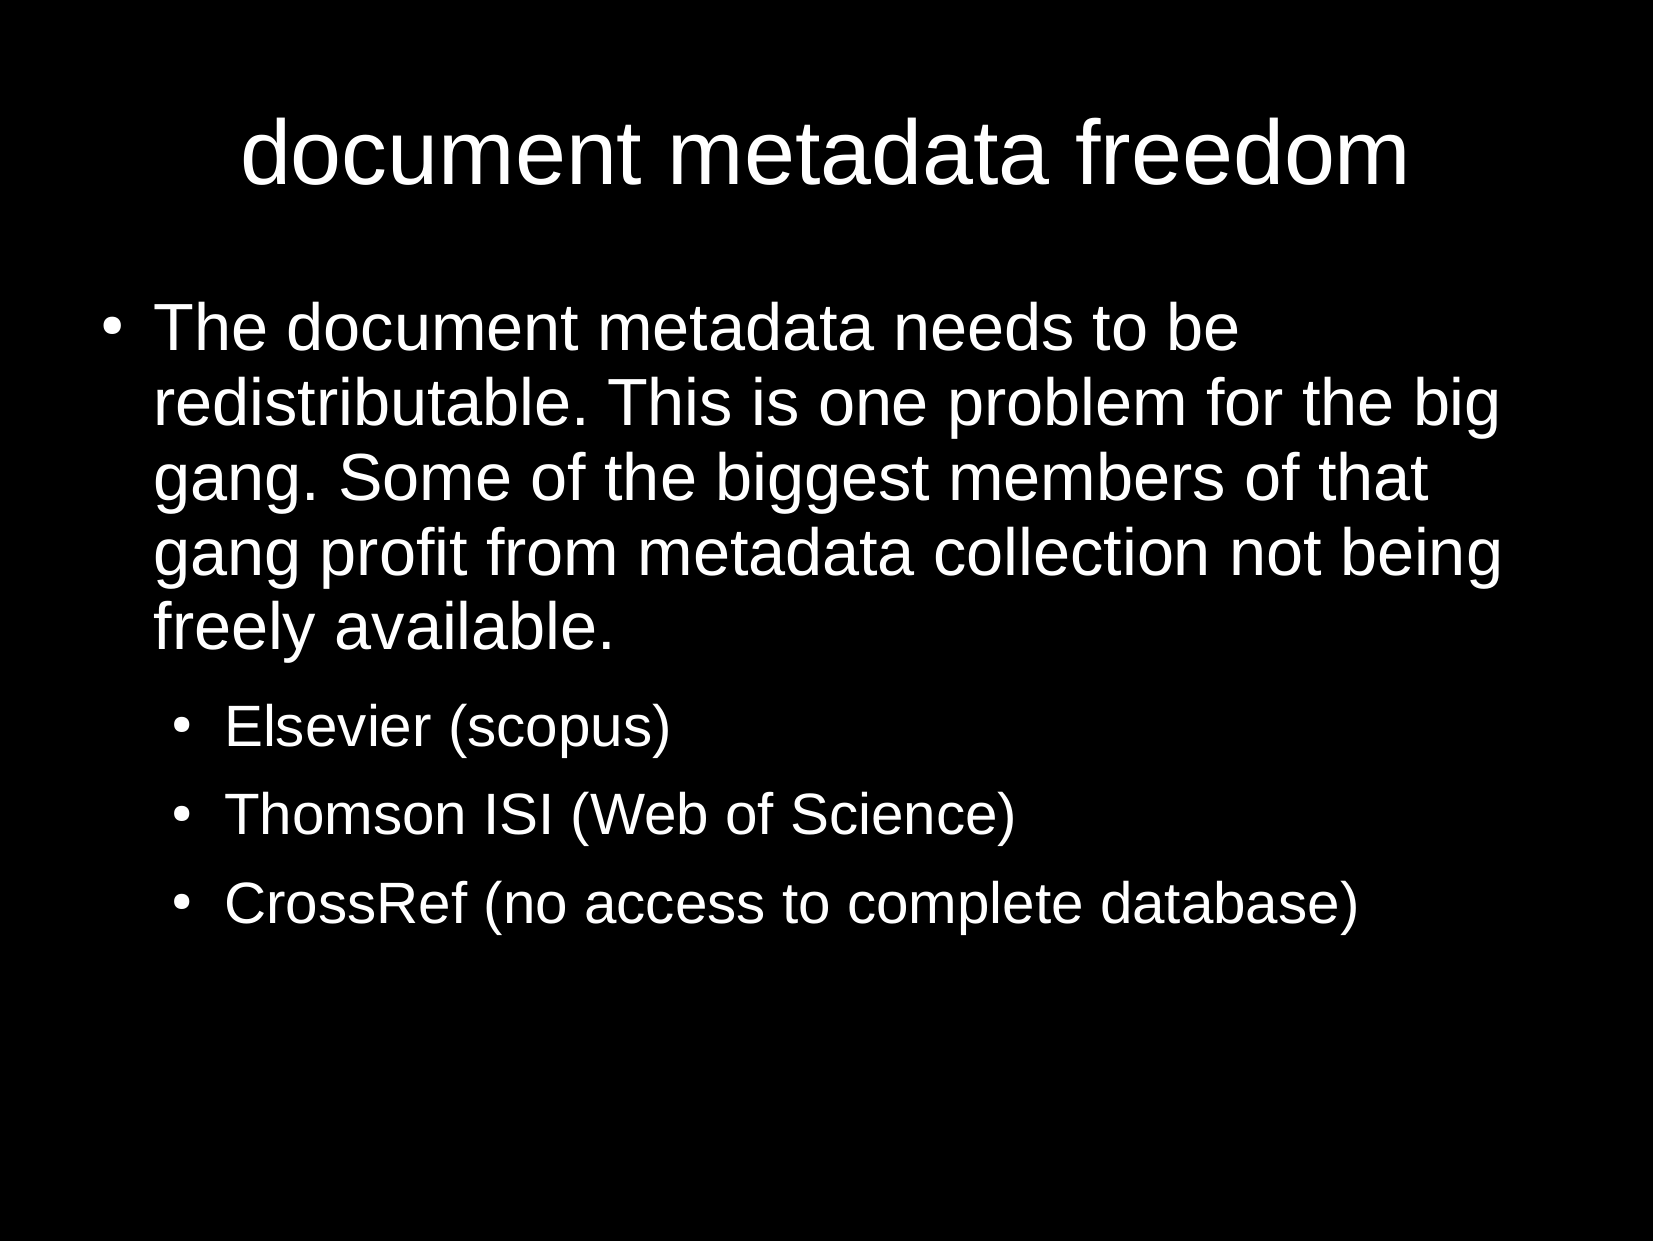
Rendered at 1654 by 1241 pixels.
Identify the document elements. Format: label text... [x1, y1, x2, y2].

title document metadata freedom [82, 56, 1571, 250]
list The document metadata needs to be redistributable. This is one problem for the big gang. Some of the biggest members of that gang profit from metadata collection not being freely available. Elsevier (scopus) Thomson ISI (Web of Science) CrossRef (no access to complete database) [82, 290, 1571, 1109]
